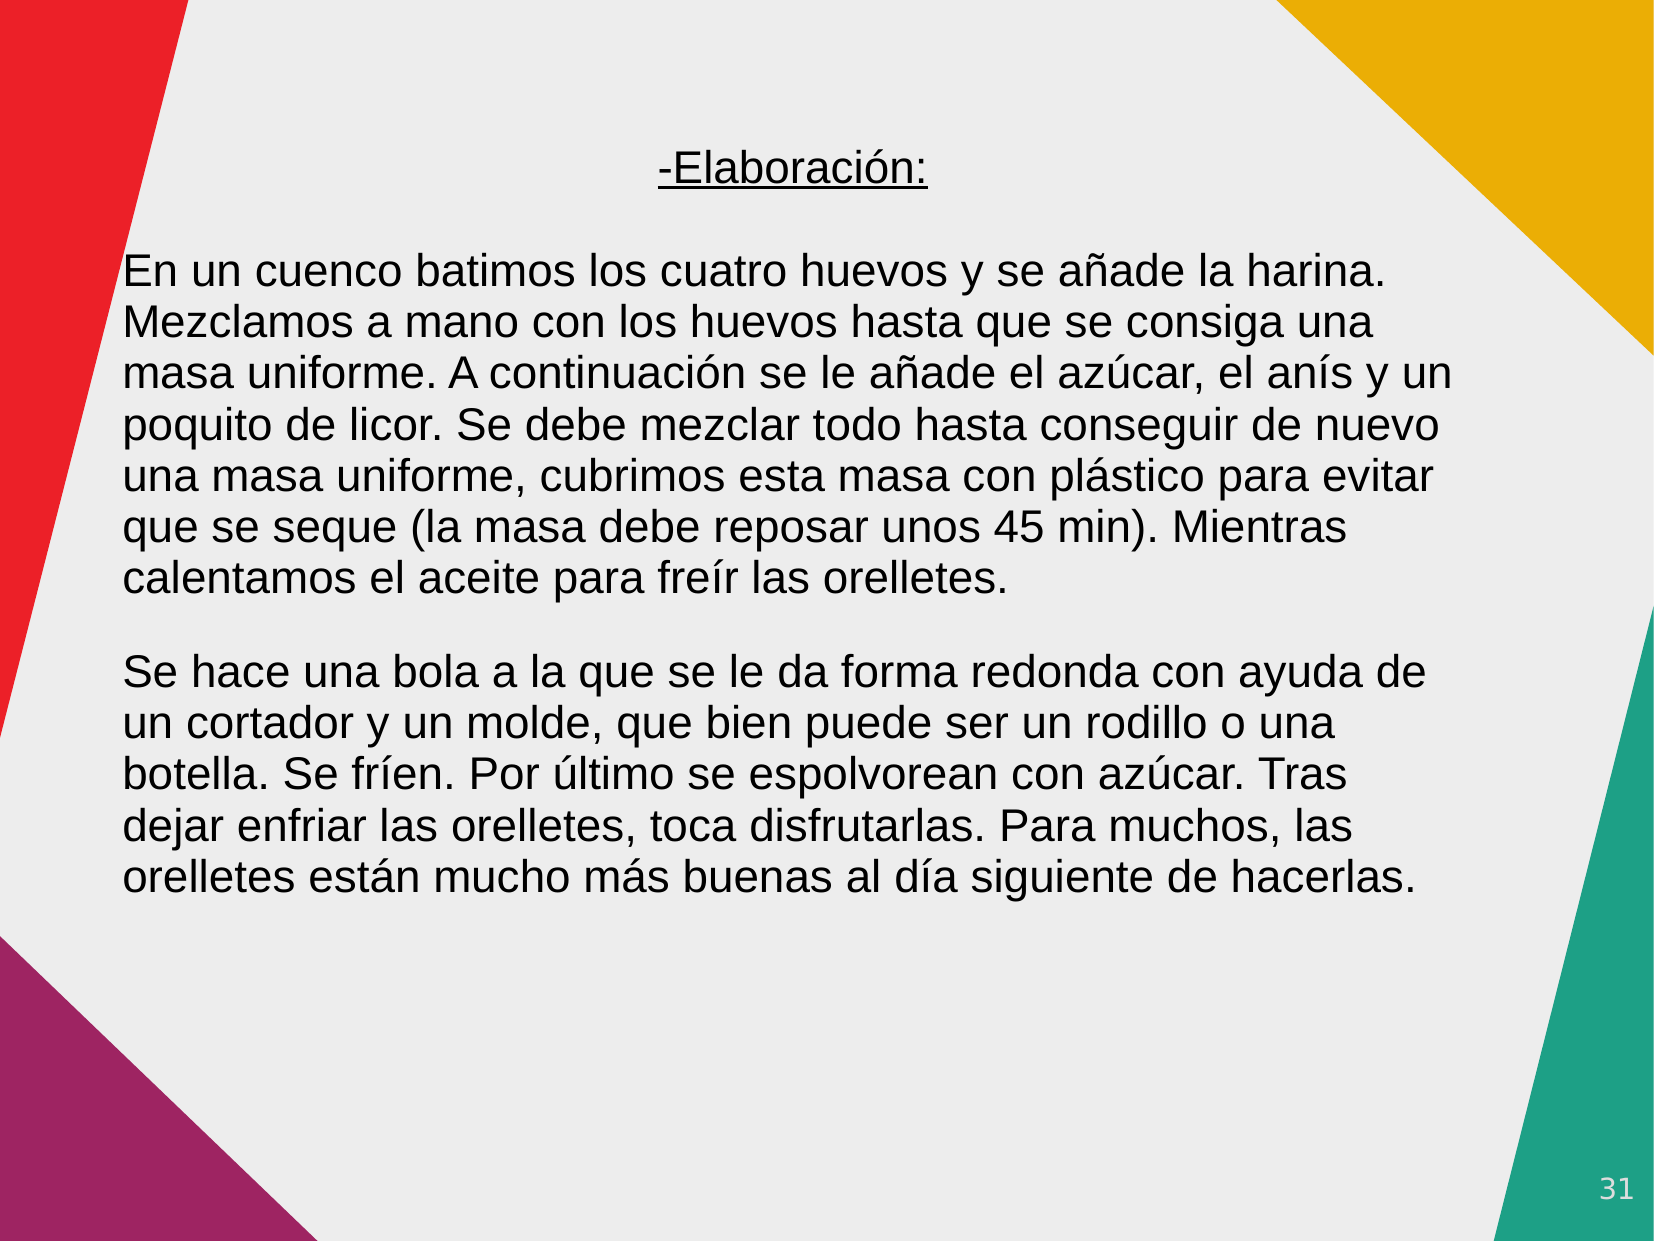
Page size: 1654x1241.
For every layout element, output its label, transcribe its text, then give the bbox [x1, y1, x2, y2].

text_box -Elaboración: En un cuenco batimos los cuatro huevos y se añade la harina. Mezclamos a mano con los huevos hasta que se consiga una masa uniforme. A continuación se le añade el azúcar, el anís y un poquito de licor. Se debe mezclar todo hasta conseguir de nuevo una masa uniforme, cubrimos esta masa con plástico para evitar que se seque (la masa debe reposar unos 45 min). Mientras calentamos el aceite para freír las orelletes. Se hace una bola a la que se le da forma redonda con ayuda de un cortador y un molde, que bien puede ser un rodillo o una botella. Se fríen. Por último se espolvorean con azúcar. Tras dejar enfriar las orelletes, toca disfrutarlas. Para muchos, las orelletes están mucho más buenas al día siguiente de hacerlas. [107, 134, 1478, 1046]
